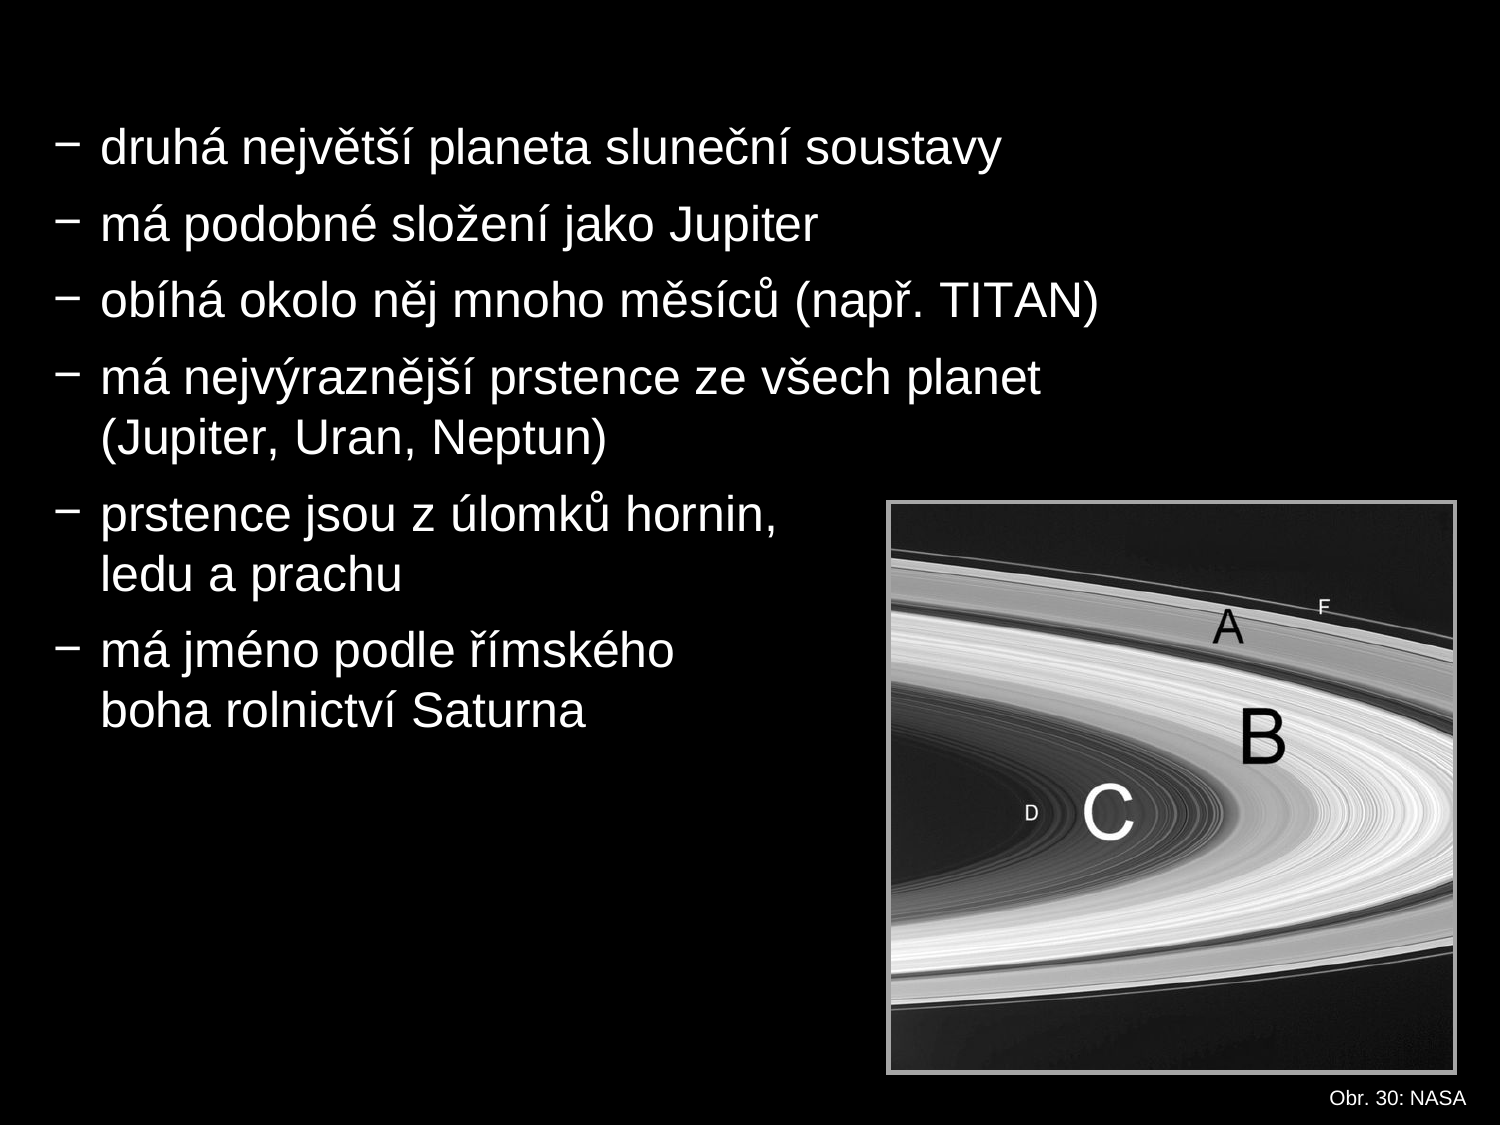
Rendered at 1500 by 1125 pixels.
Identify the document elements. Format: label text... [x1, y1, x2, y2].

picture [890, 503, 1454, 1071]
text_box druhá největší planeta sluneční soustavy má podobné složení jako Jupiter obíhá okolo něj mnoho měsíců (např. TITAN) má nejvýraznější prstence ze všech planet (Jupiter, Uran, Neptun) prstence jsou z úlomků hornin, ledu a prachu má jméno podle římského boha rolnictví Saturna [38, 106, 1116, 746]
text_box Obr. 30: NASA [1314, 1077, 1482, 1118]
